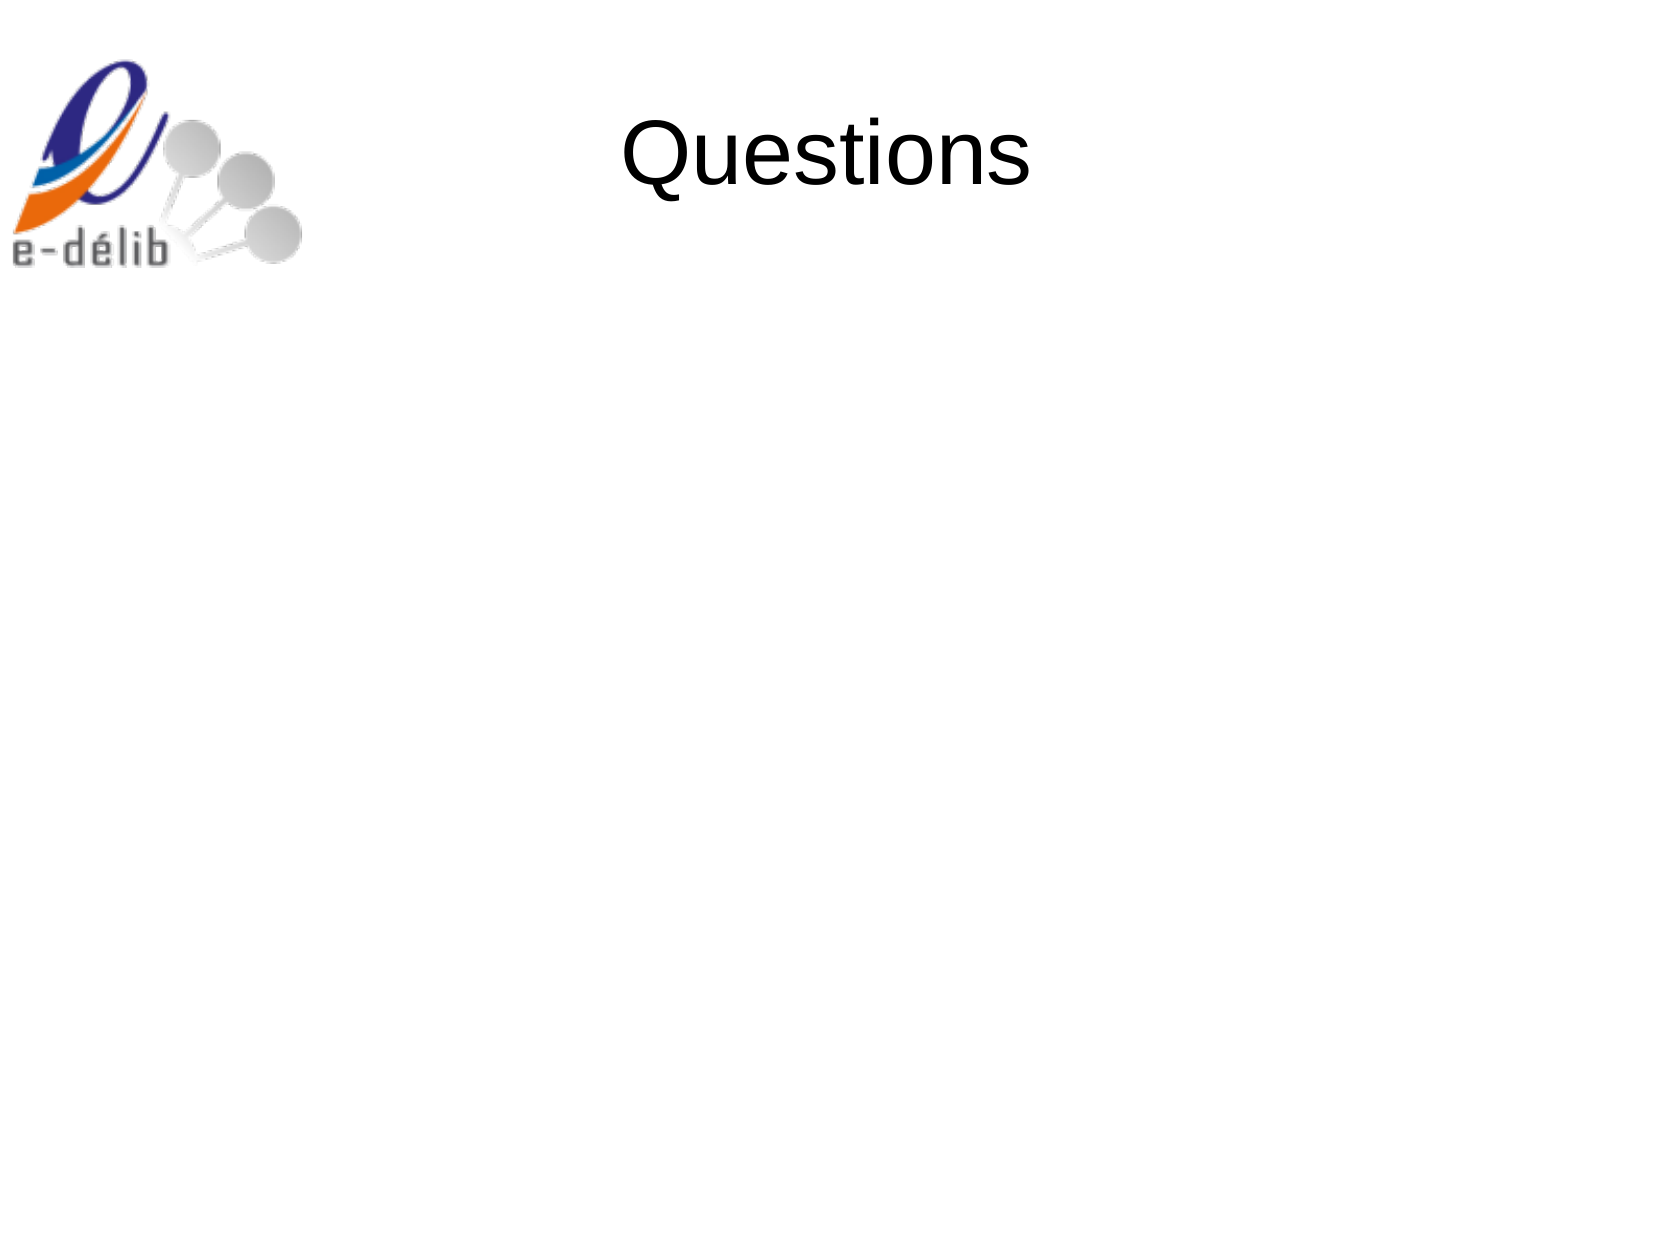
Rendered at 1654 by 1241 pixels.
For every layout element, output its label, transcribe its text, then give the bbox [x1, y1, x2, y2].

picture [0, 59, 325, 268]
title Questions [82, 49, 1571, 257]
